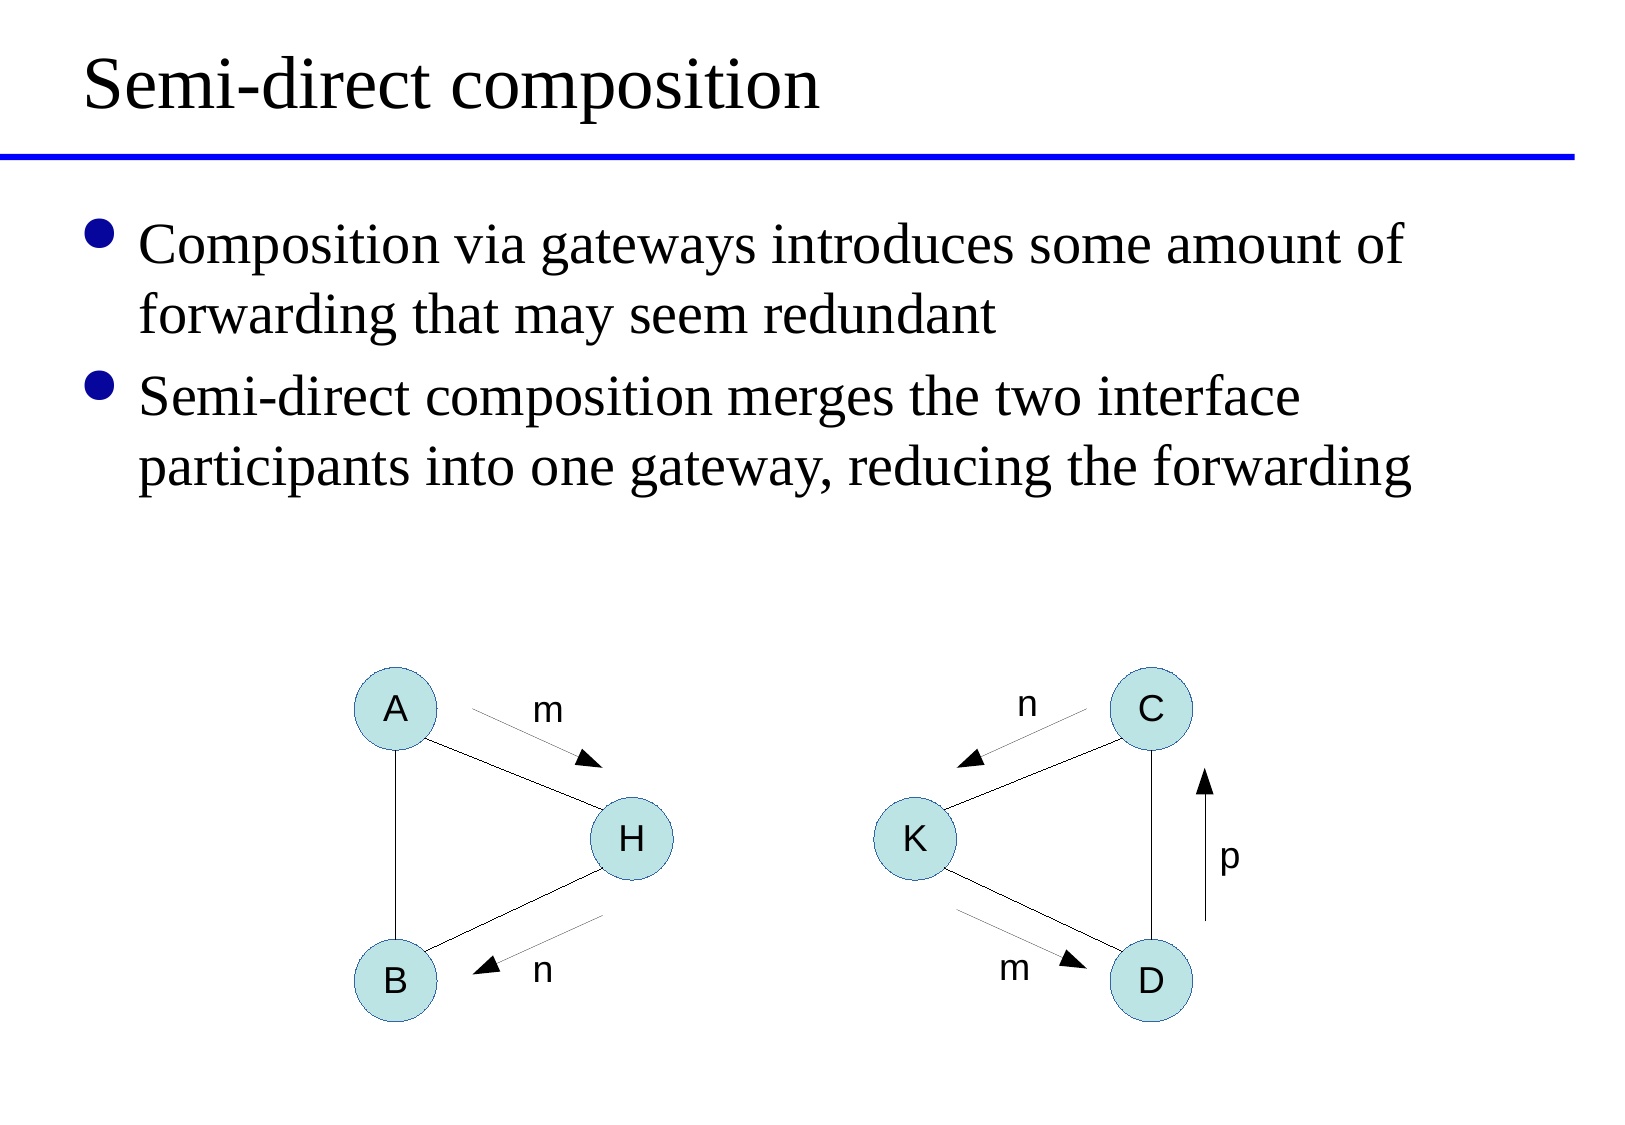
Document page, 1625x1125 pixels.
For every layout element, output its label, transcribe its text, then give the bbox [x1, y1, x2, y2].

list Composition via gateways introduces some amount of forwarding that may seem redundant Semi-direct composition merges the two interface participants into one gateway, reducing the forwarding [67, 198, 1478, 1061]
text_box A [354, 667, 438, 751]
text_box p [1204, 826, 1256, 884]
text_box B [354, 939, 438, 1022]
text_box C [1110, 667, 1193, 751]
text_box n [517, 941, 569, 998]
text_box H [590, 797, 674, 881]
text_box n [1002, 675, 1053, 733]
text_box m [984, 939, 1046, 997]
text_box m [517, 681, 579, 739]
text_box K [873, 797, 957, 881]
text_box D [1110, 939, 1193, 1022]
title Semi-direct composition [67, 27, 1544, 131]
